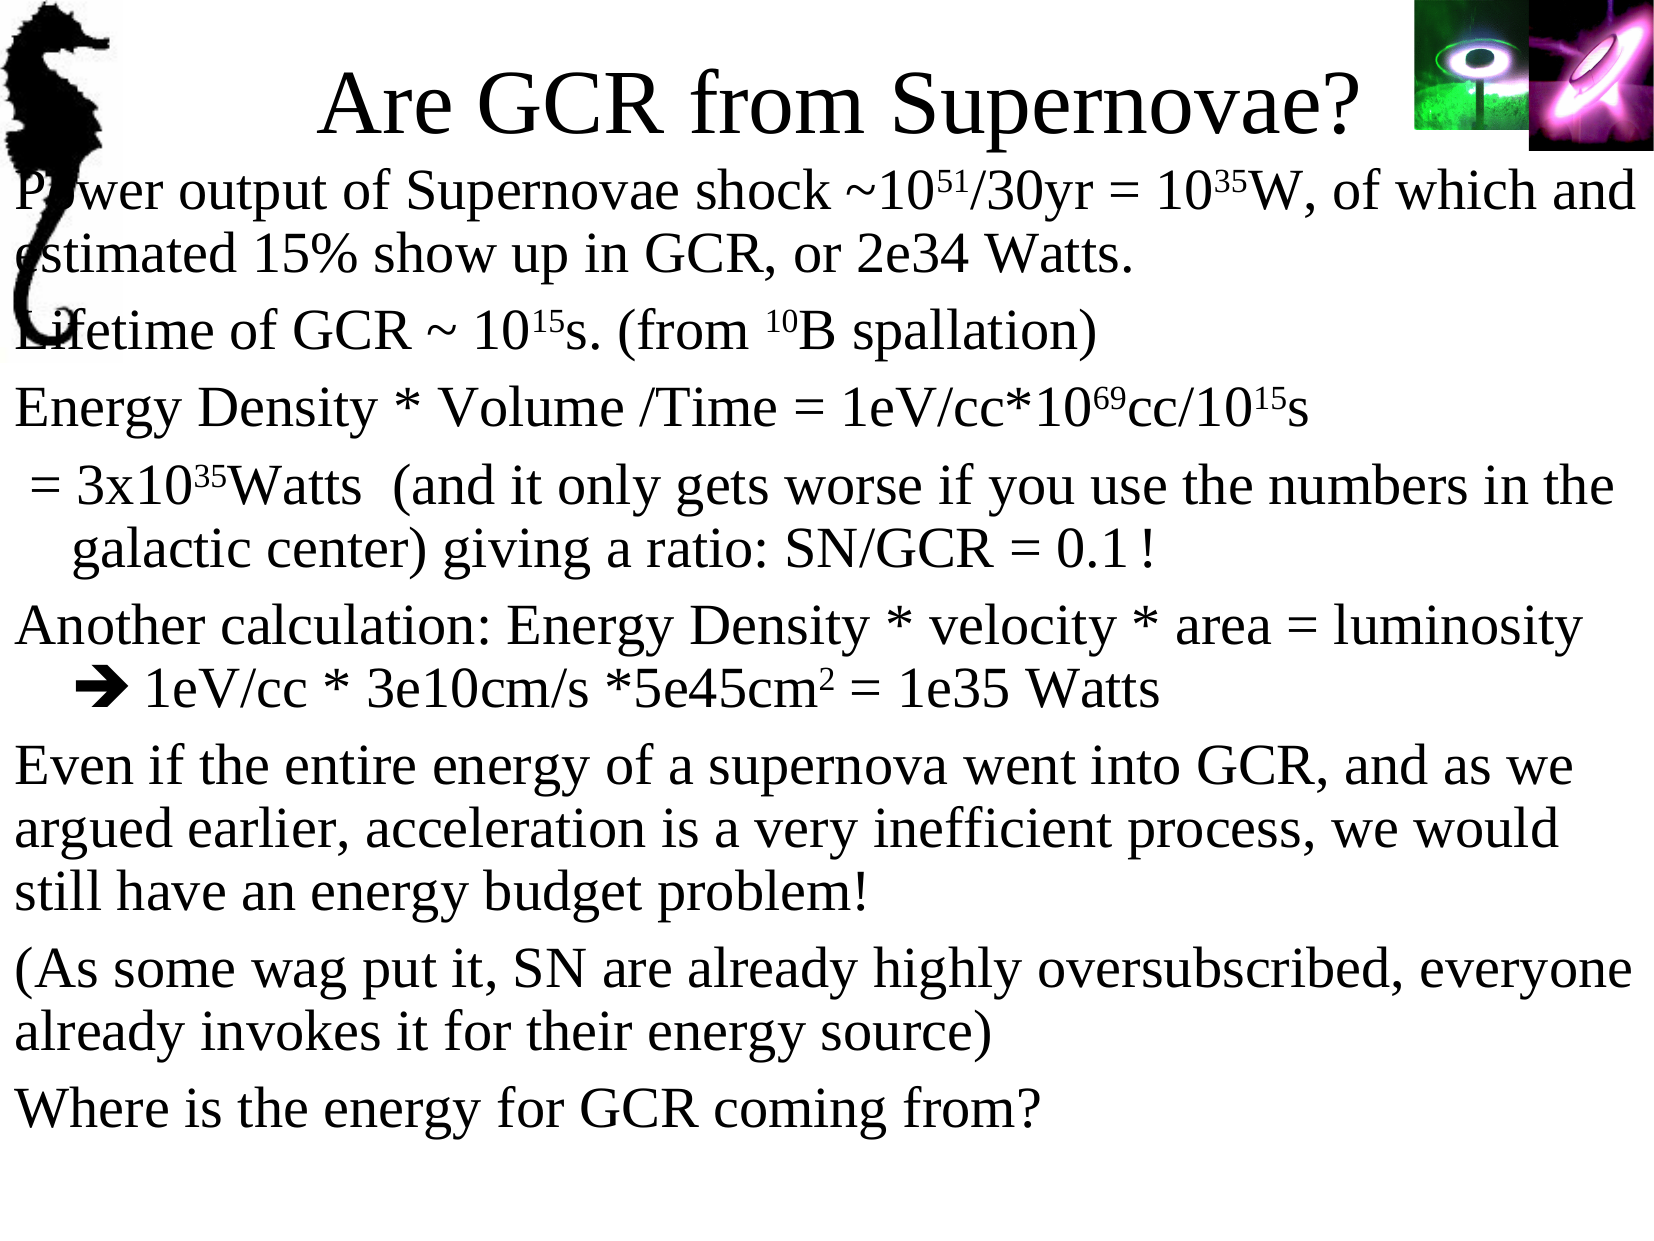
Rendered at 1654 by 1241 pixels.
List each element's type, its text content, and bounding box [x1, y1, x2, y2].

picture [1544, 0, 1654, 151]
title Are GCR from Supernovae? [137, 0, 1544, 151]
list Power output of Supernovae shock ~1051/30yr = 1035W, of which and estimated 15% show up in GCR, or 2e34 Watts. Lifetime of GCR ~ 1015s. (from 10B spallation) Energy Density * Volume /Time = 1eV/cc*1069cc/1015s = 3x1035Watts (and it only gets worse if you use the numbers in the galactic center) giving a ratio: SN/GCR = 0.1 ! Another calculation: Energy Density * velocity * area = luminosity  1eV/cc * 3e10cm/s *5e45cm2 = 1e35 Watts Even if the entire energy of a supernova went into GCR, and as we argued earlier, acceleration is a very inefficient process, we would still have an energy budget problem! (As some wag put it, SN are already highly oversubscribed, everyone already invokes it for their energy source) Where is the energy for GCR coming from? [0, 151, 1654, 1199]
picture [0, 0, 123, 151]
